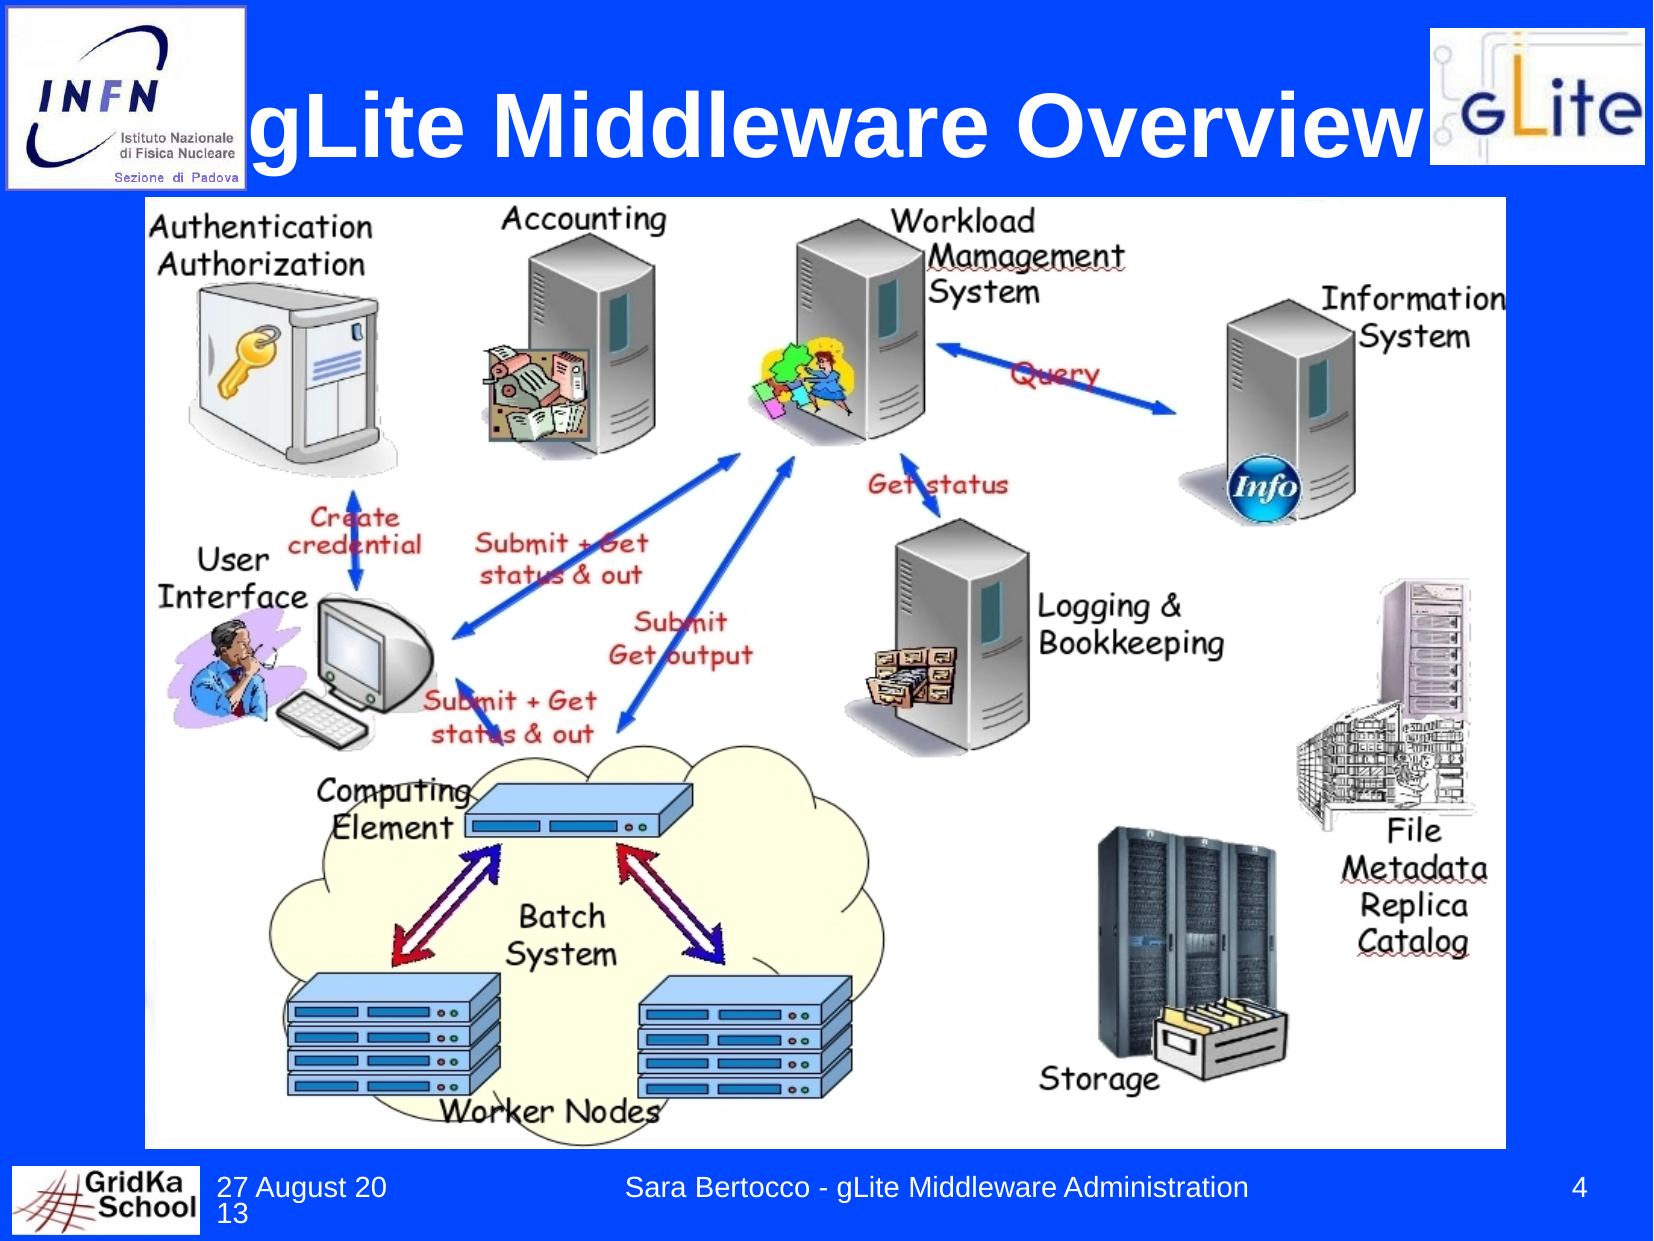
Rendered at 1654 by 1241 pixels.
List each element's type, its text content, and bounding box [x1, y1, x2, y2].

title gLite Middleware Overview [38, 13, 1653, 238]
picture [1430, 28, 1645, 165]
picture [145, 197, 1506, 1150]
picture [12, 1166, 200, 1235]
picture [5, 5, 247, 191]
